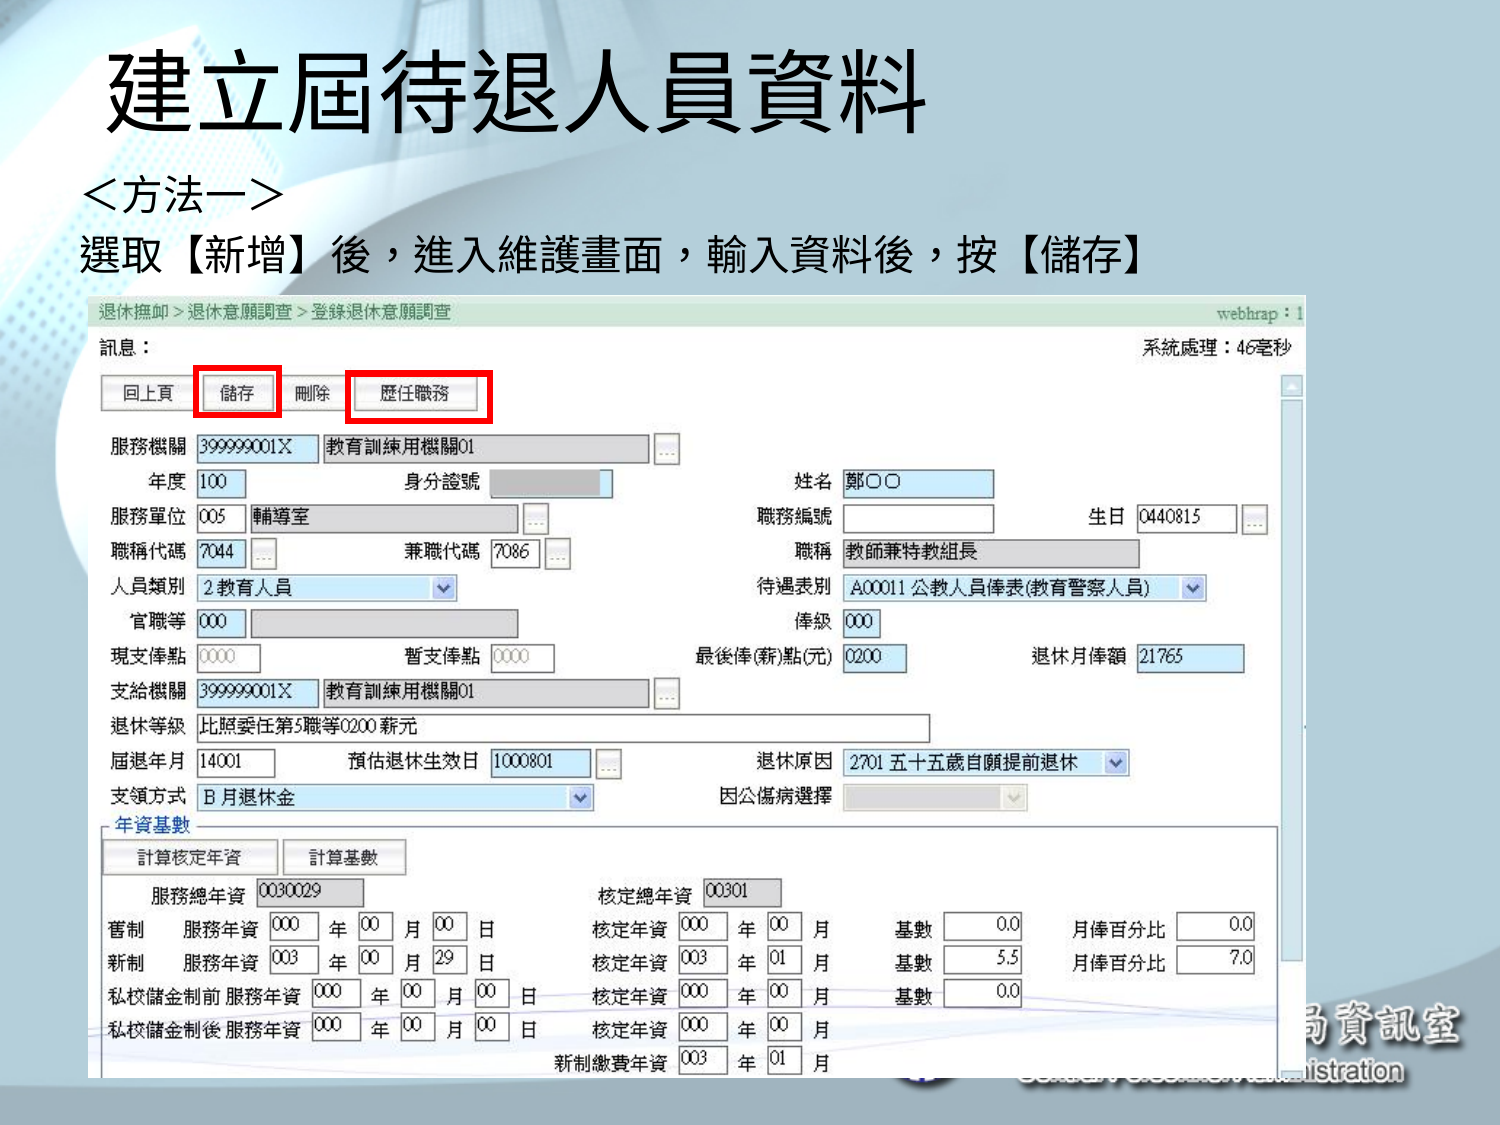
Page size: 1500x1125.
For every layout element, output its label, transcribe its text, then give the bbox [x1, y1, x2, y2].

list ＜方法一＞ 選取【新增】後，進入維護畫面，輸入資料後，按【儲存】 [64, 160, 1340, 836]
title 建立屆待退人員資料 [88, 30, 1341, 149]
picture [0, 0, 1500, 1125]
